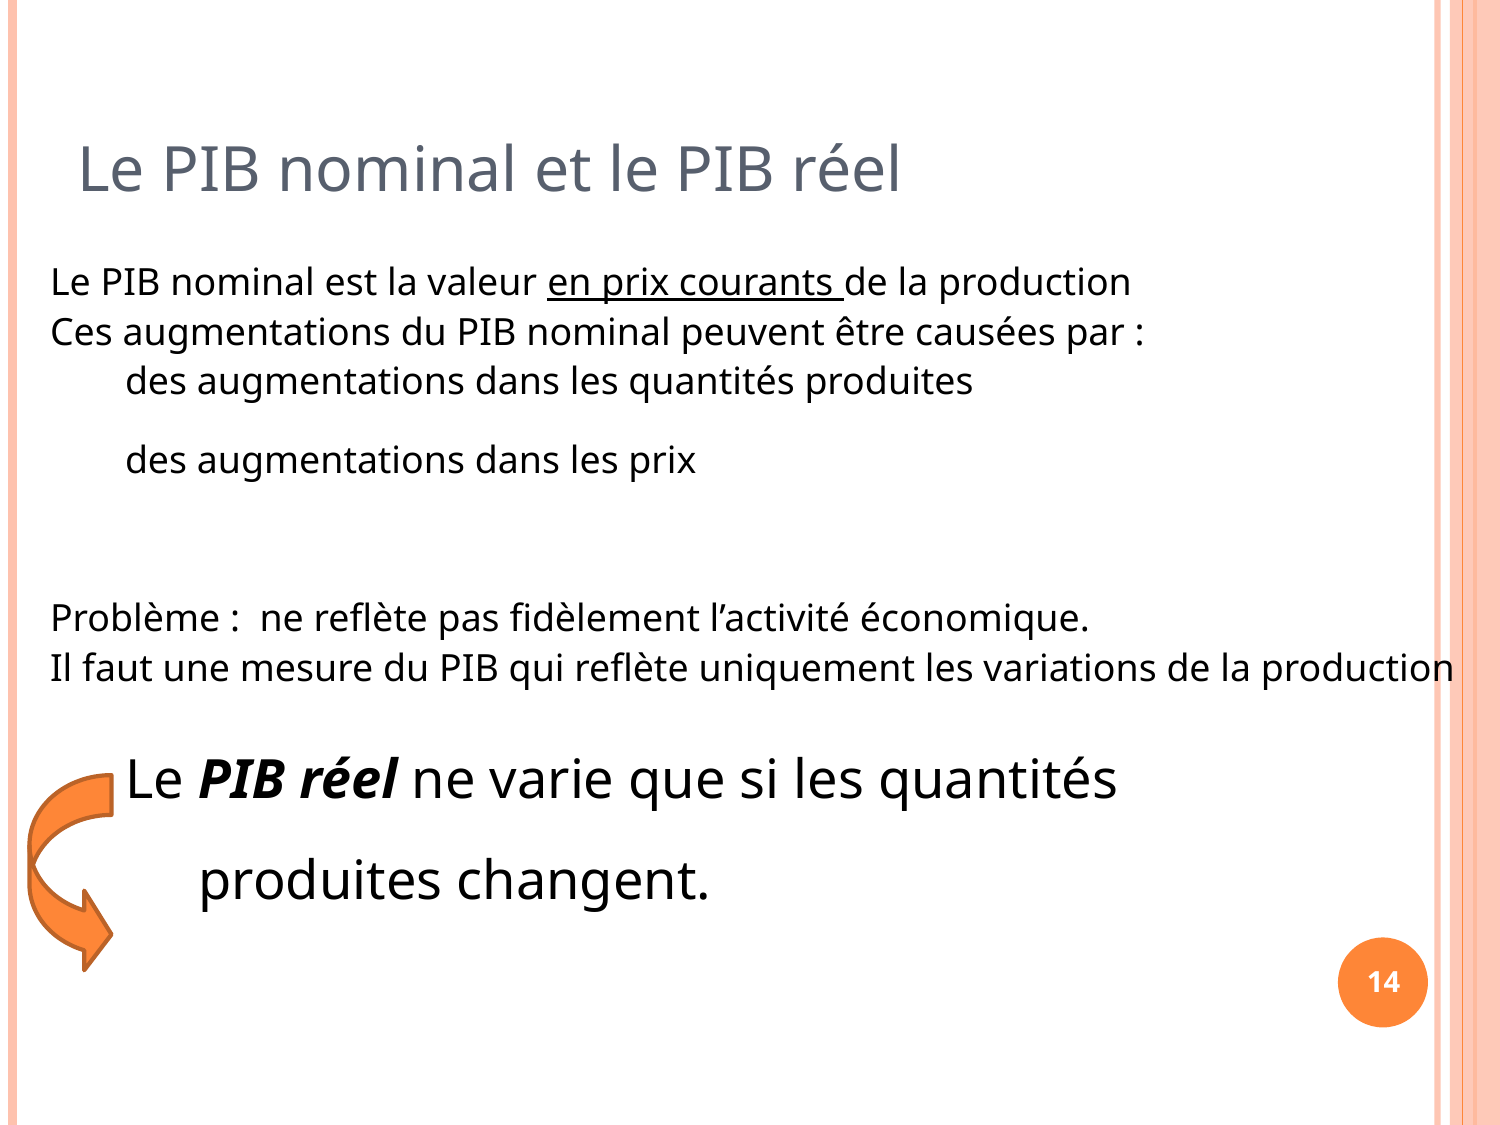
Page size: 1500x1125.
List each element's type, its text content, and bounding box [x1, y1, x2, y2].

list Le PIB nominal est la valeur en prix courants de la production Ces augmentations du PIB nominal peuvent être causées par : des augmentations dans les quantités produites des augmentations dans les prix Problème : ne reflète pas fidèlement l’activité économique. Il faut une mesure du PIB qui reflète uniquement les variations de la production Le PIB réel ne varie que si les quantités produites changent. [35, 246, 1477, 1079]
title Le PIB nominal et le PIB réel [62, 37, 1450, 211]
text_box [29, 775, 112, 971]
slide_number <numéro> [1333, 940, 1434, 1027]
